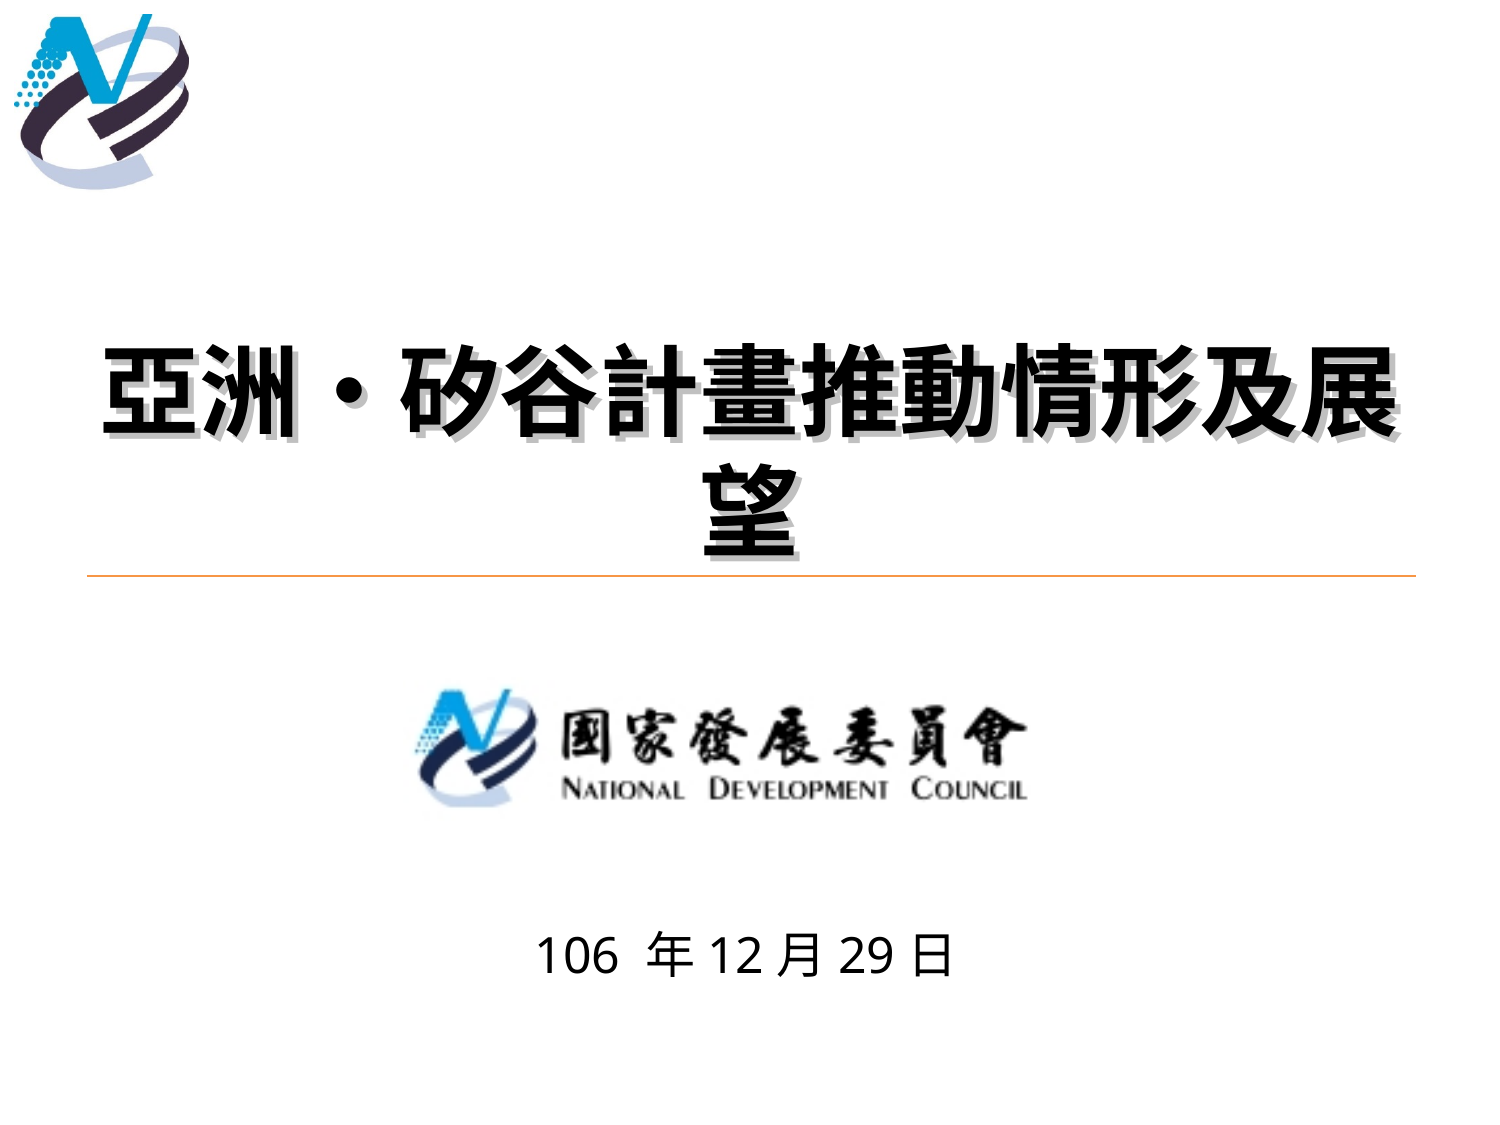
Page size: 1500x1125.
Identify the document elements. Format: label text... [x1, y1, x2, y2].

picture [403, 677, 1041, 821]
title 亞洲‧矽谷計畫推動情形及展望 [46, 184, 1453, 576]
subtitle 106 年12月29日 [189, 705, 1315, 1020]
